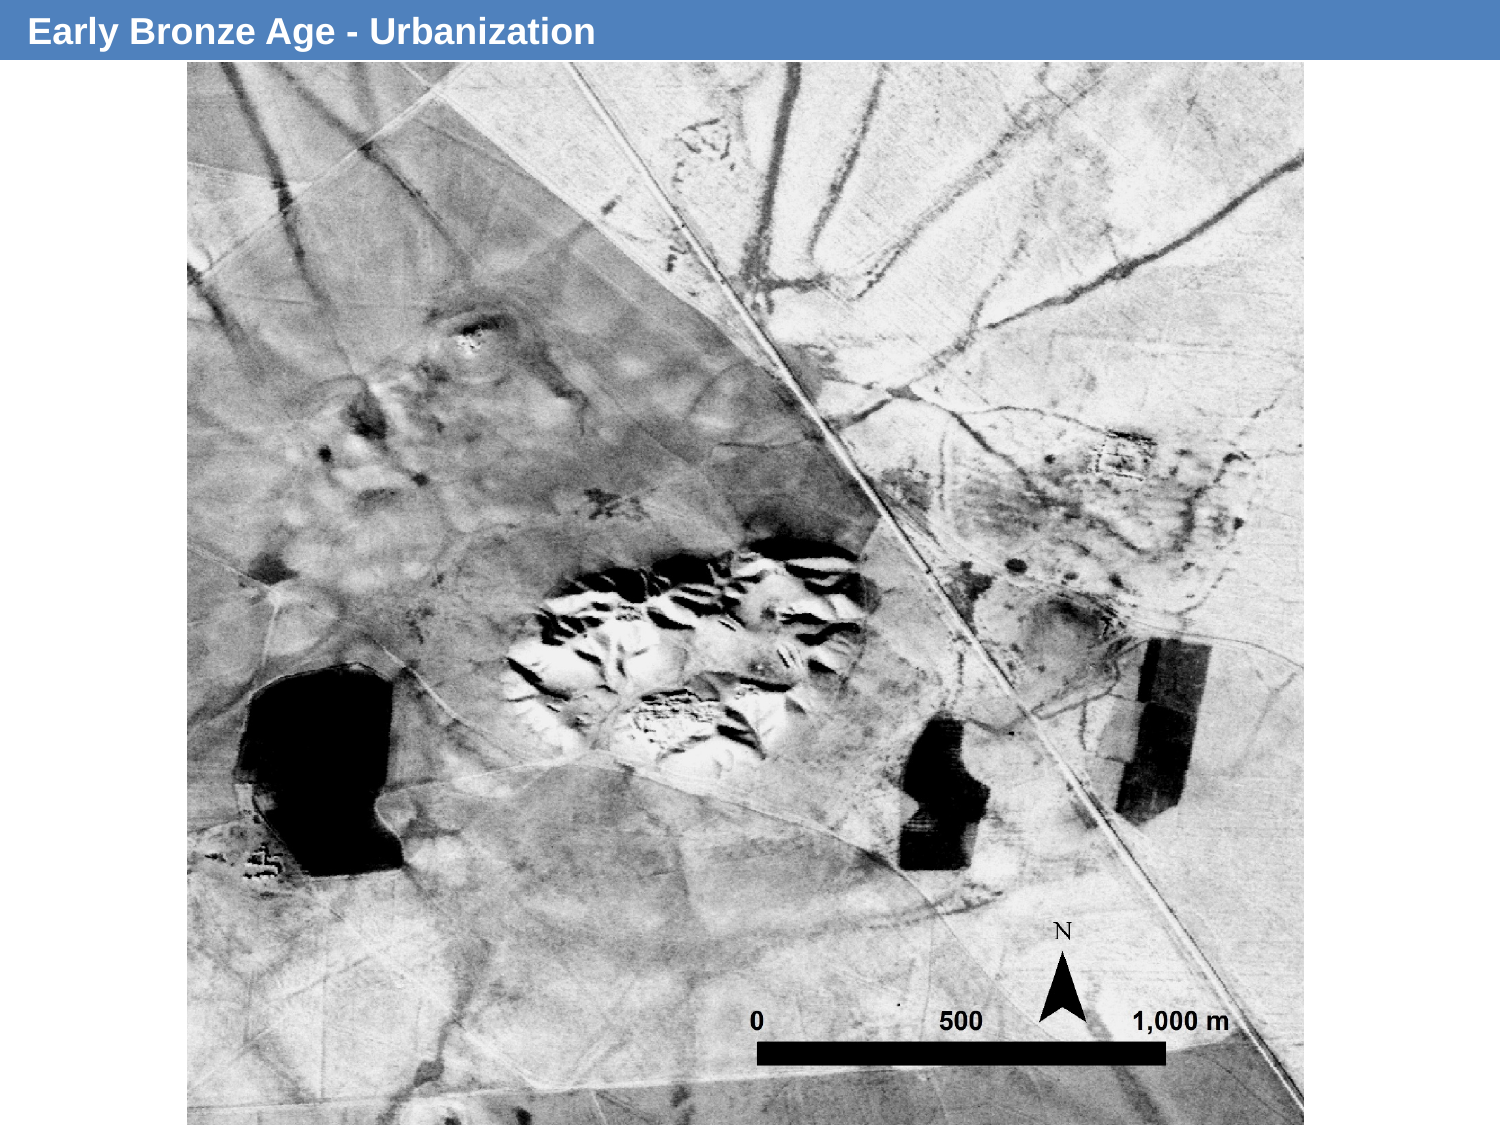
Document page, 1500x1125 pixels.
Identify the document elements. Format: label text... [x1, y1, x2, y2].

text_box Early Bronze Age - Urbanization [12, 0, 813, 60]
picture [187, 62, 1304, 1125]
